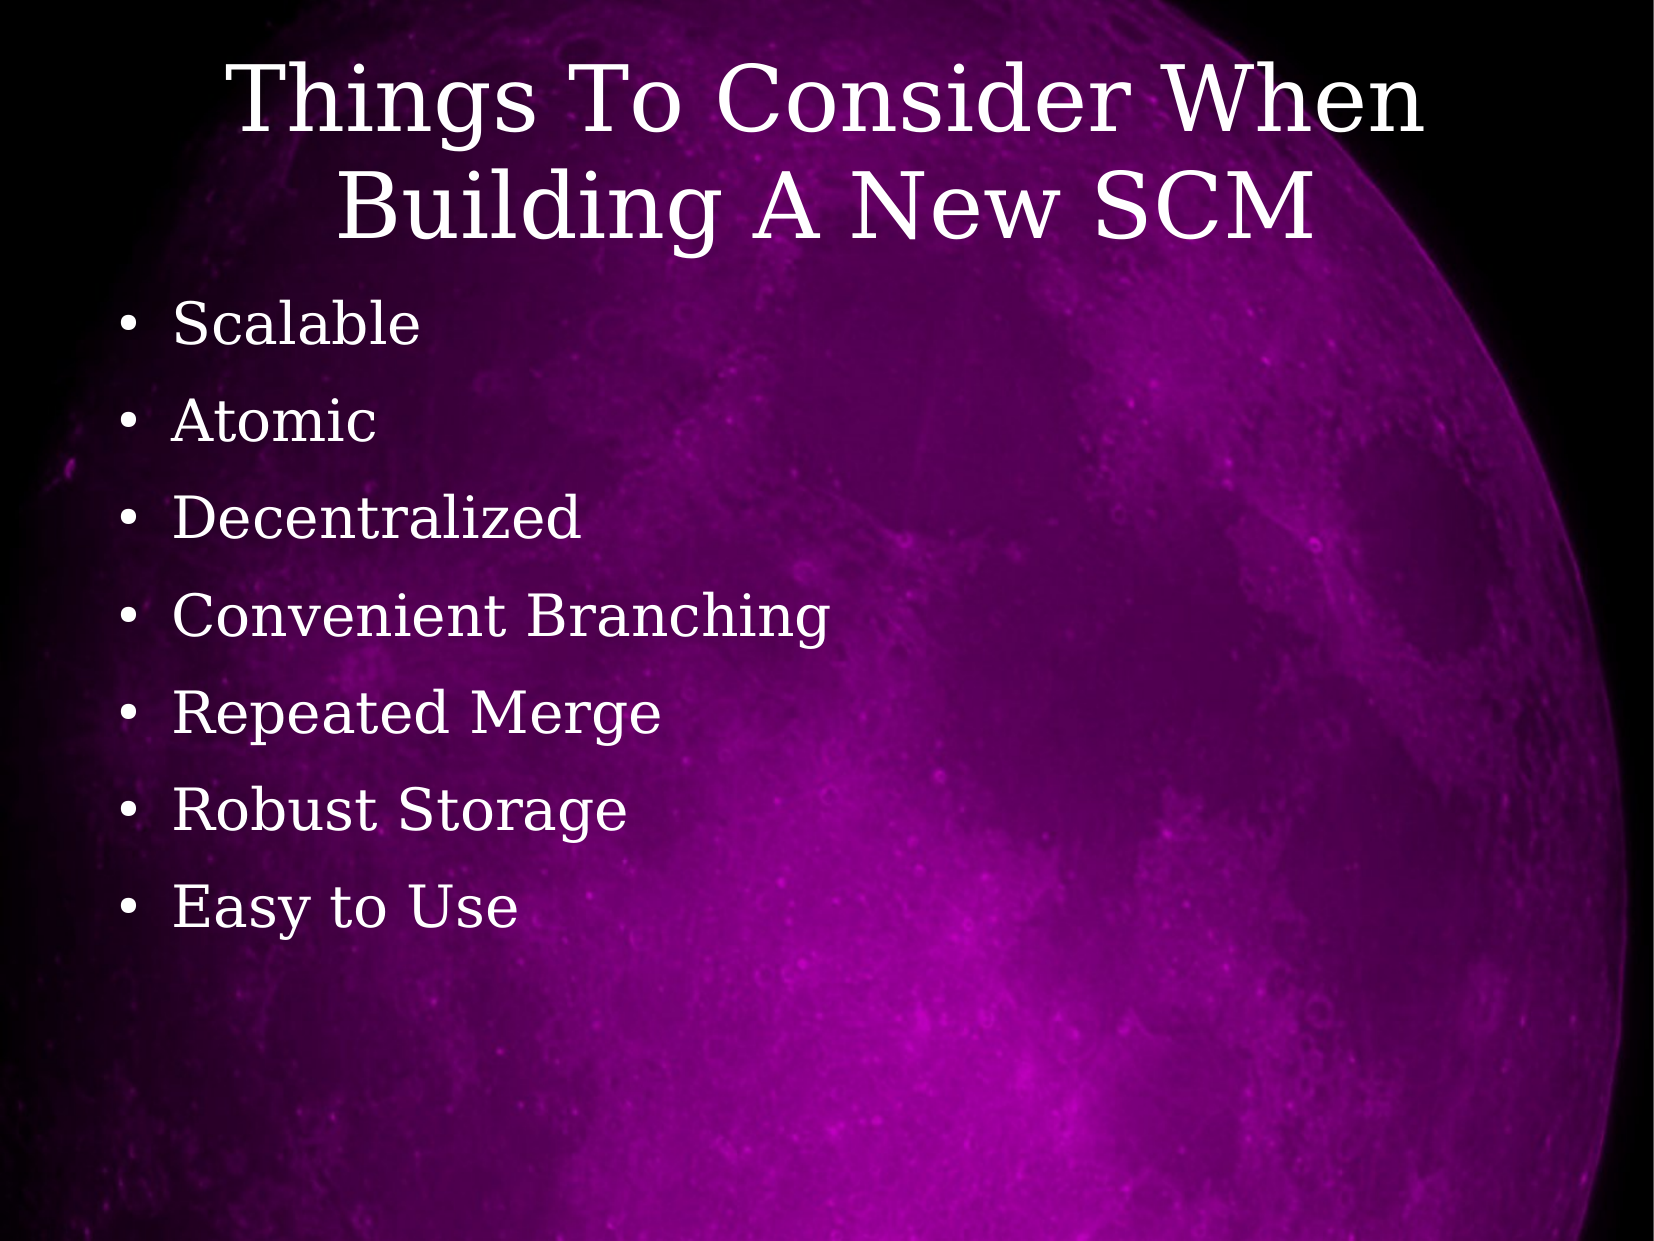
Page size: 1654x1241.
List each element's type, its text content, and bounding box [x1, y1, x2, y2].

list Scalable Atomic Decentralized Convenient Branching Repeated Merge Robust Storage Easy to Use [82, 290, 1571, 1109]
picture [0, 0, 1654, 1241]
title Things To Consider When Building A New SCM [82, 45, 1571, 261]
